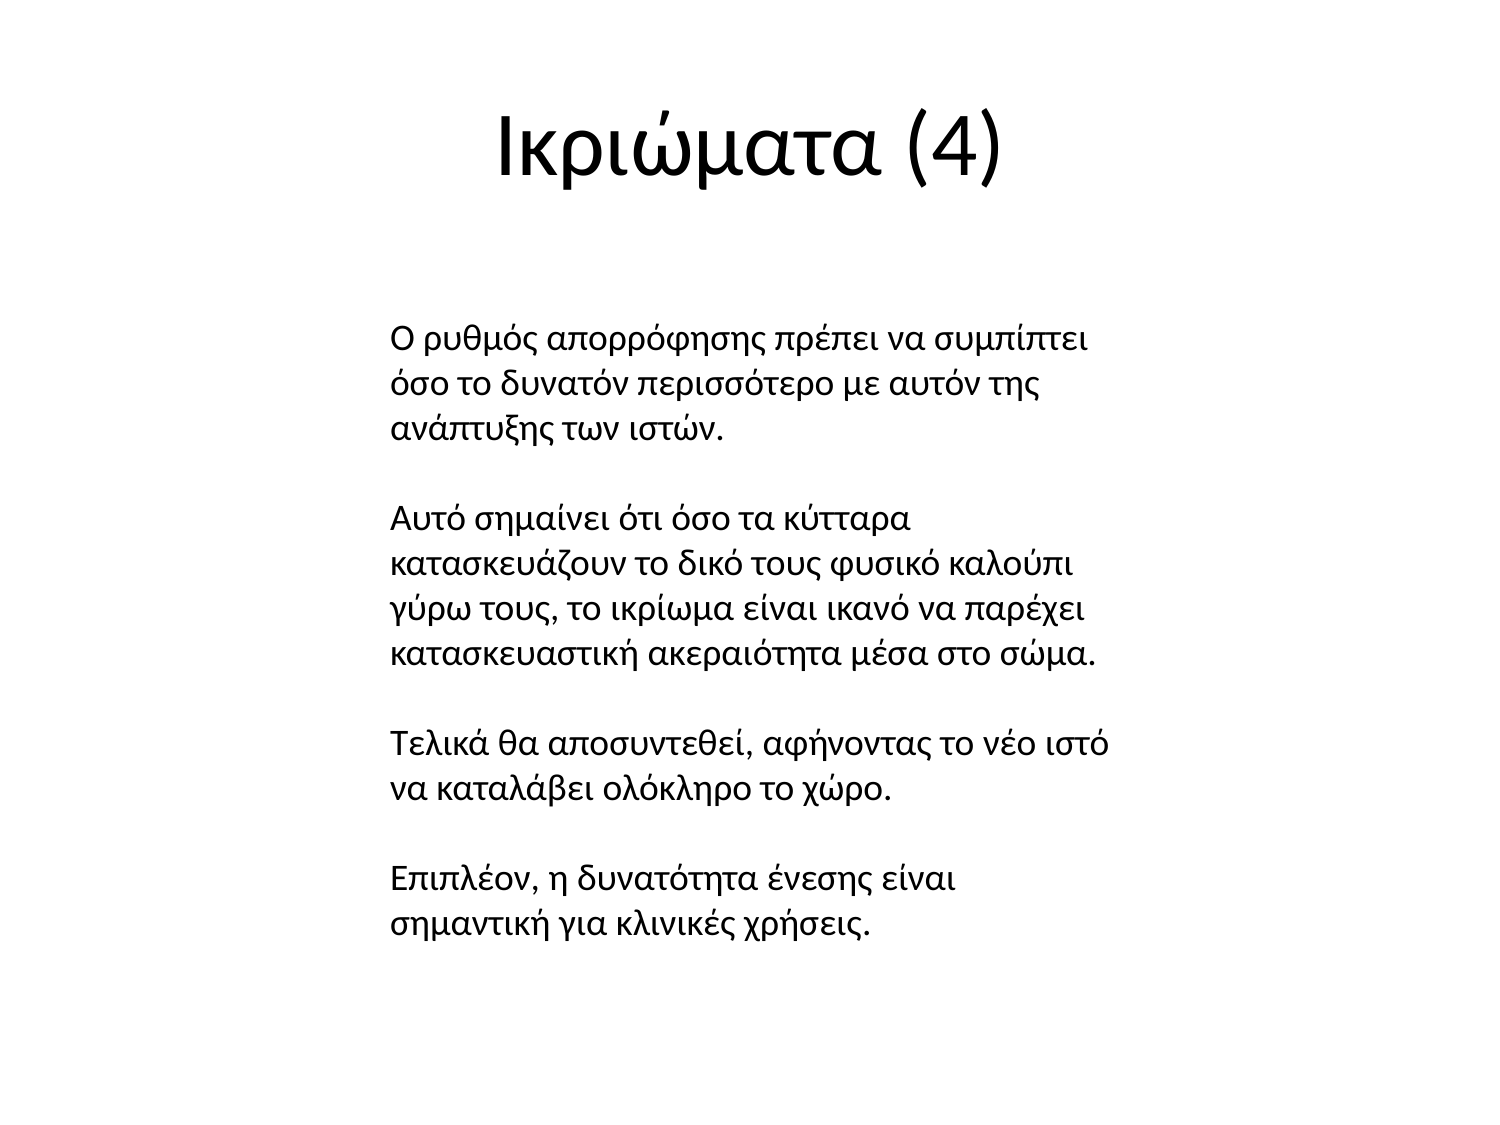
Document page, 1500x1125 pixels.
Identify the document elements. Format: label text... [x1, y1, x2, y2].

title Ικριώματα (4) [75, 45, 1426, 233]
text_box Ο ρυθμός απορρόφησης πρέπει να συμπίπτει όσο το δυνατόν περισσότερο με αυτόν της ανάπτυξης των ιστών. Αυτό σημαίνει ότι όσο τα κύτταρα κατασκευάζουν το δικό τους φυσικό καλούπι γύρω τους, το ικρίωμα είναι ικανό να παρέχει κατασκευαστική ακεραιότητα μέσα στο σώμα. Τελικά θα αποσυντεθεί, αφήνοντας το νέο ιστό να καταλάβει ολόκληρο το χώρο. Επιπλέον, η δυνατότητα ένεσης είναι σημαντική για κλινικές χρήσεις. [375, 305, 1125, 950]
